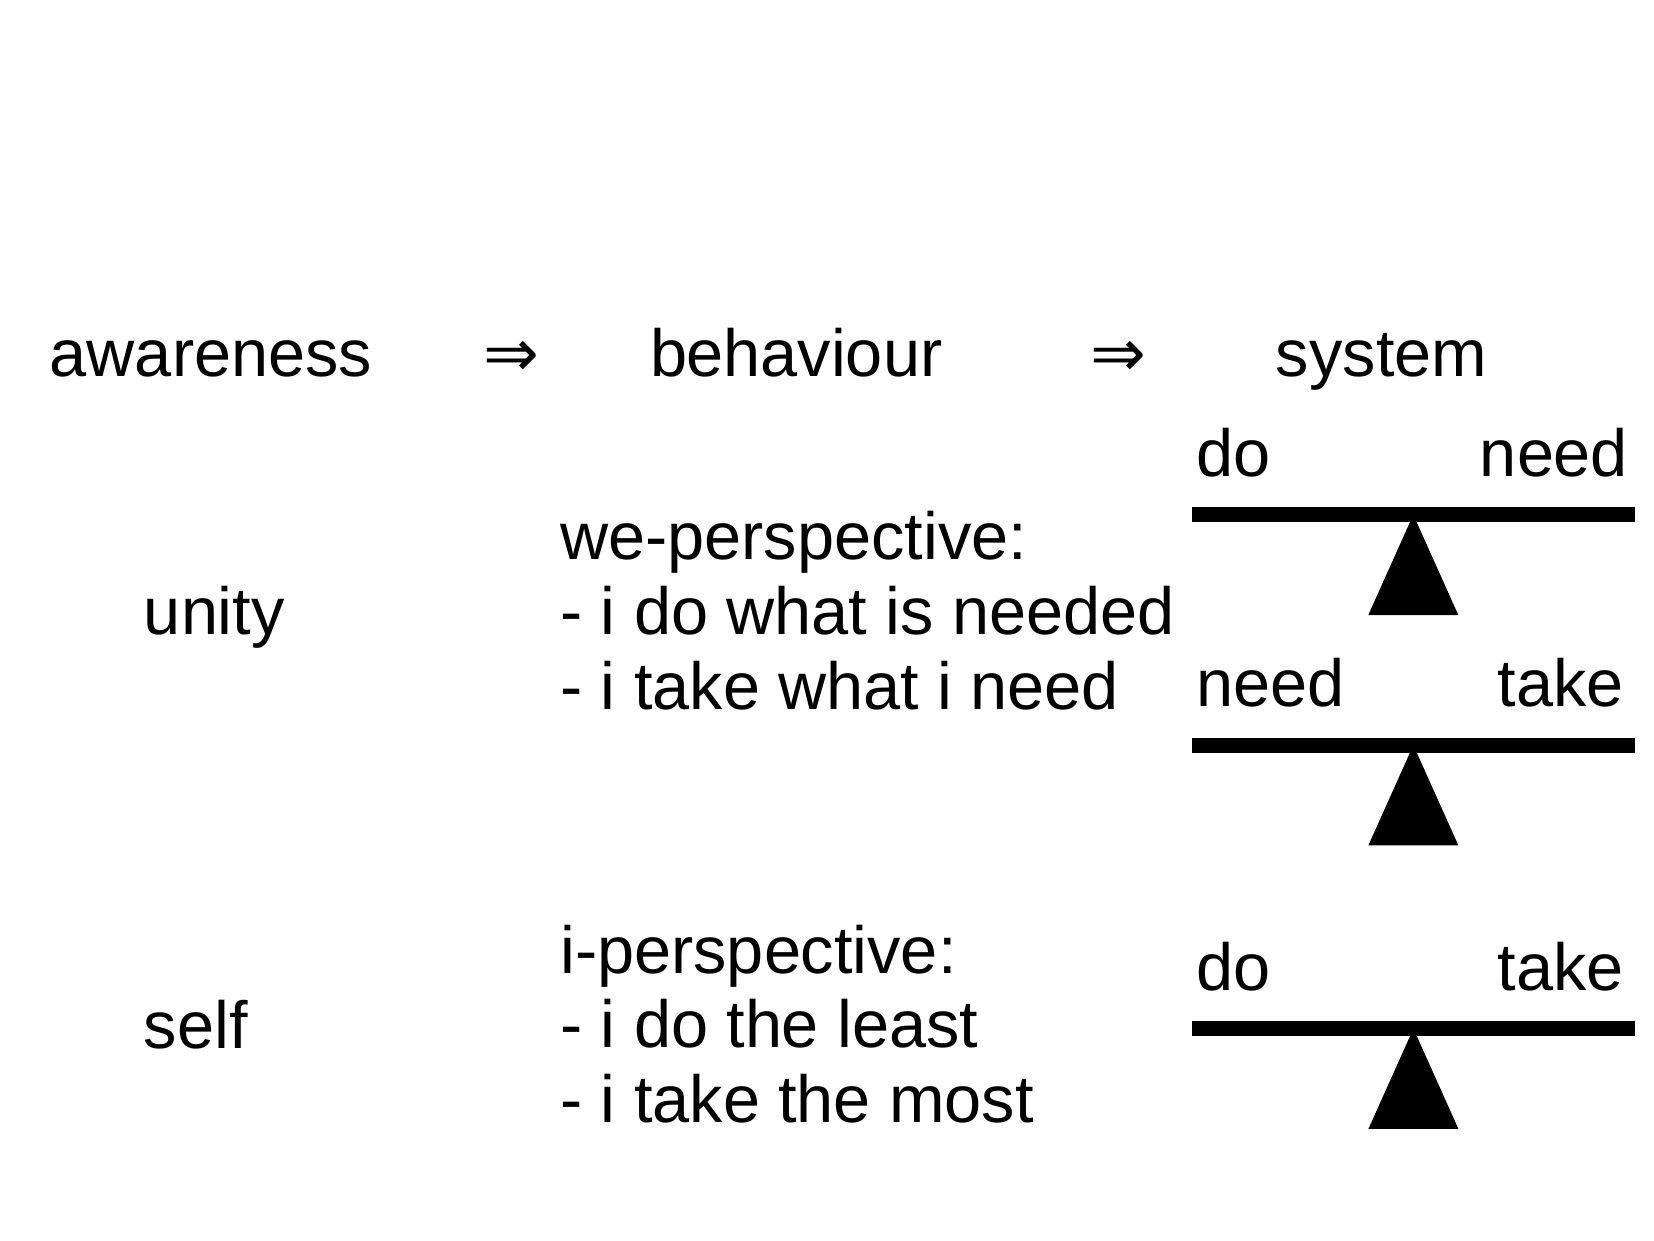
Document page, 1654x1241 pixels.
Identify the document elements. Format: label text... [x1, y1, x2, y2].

text_box do [1181, 922, 1286, 1012]
text_box i-perspective: - i do the least - i take the most [545, 905, 1051, 1145]
text_box take [1482, 922, 1640, 1013]
text_box awareness ⇒ behaviour ⇒ system [35, 298, 1528, 423]
text_box we-perspective: - i do what is needed - i take what i need [545, 491, 1193, 731]
text_box [1368, 1028, 1459, 1129]
text_box self [129, 980, 263, 1070]
text_box [1368, 514, 1459, 616]
text_box [1368, 745, 1459, 846]
text_box need [1181, 638, 1361, 729]
text_box need [1465, 408, 1644, 499]
text_box do [1181, 408, 1286, 499]
text_box take [1482, 638, 1640, 729]
text_box unity [129, 566, 301, 657]
